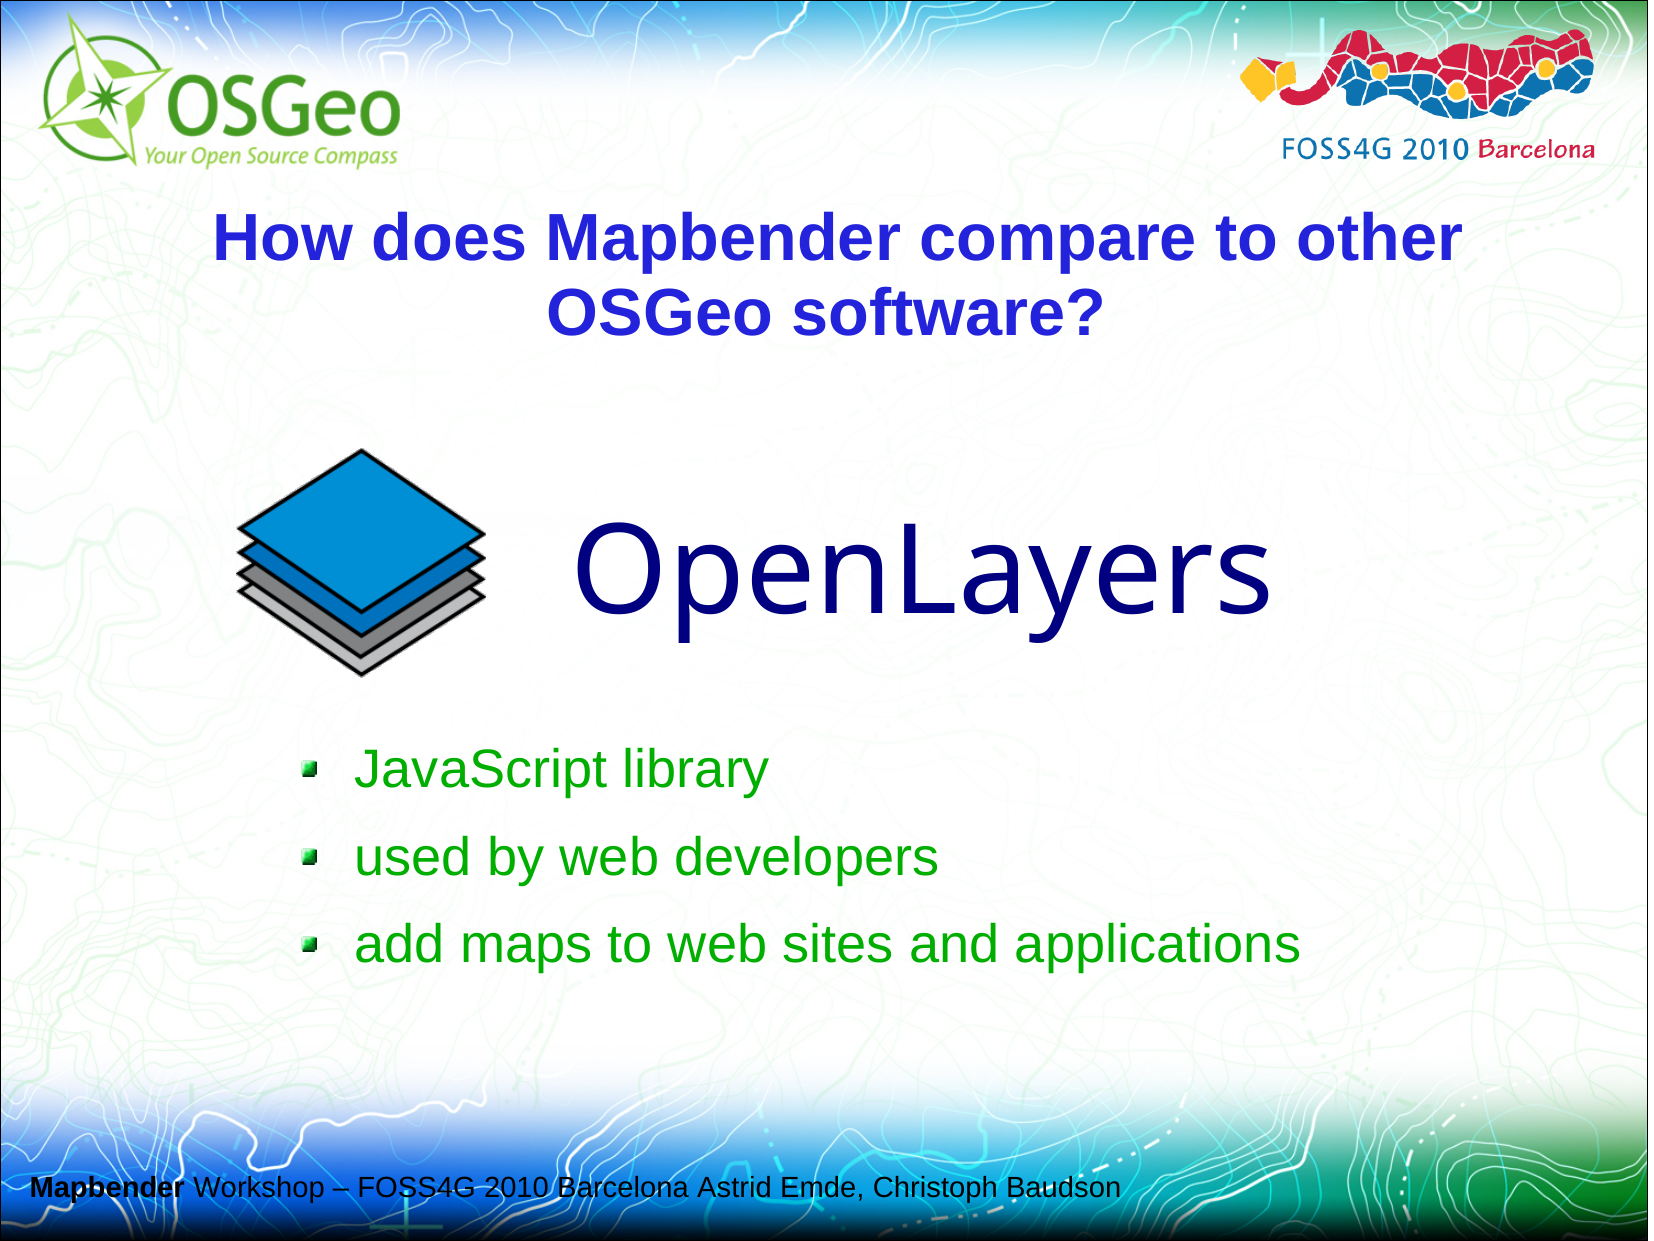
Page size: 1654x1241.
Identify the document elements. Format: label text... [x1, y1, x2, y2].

list JavaScript library used by web developers add maps to web sites and applications [283, 738, 1506, 1093]
picture [1, 1, 1647, 1240]
title How does Mapbender compare to other OSGeo software? [82, 188, 1571, 361]
text_box OpenLayers [555, 472, 1447, 633]
